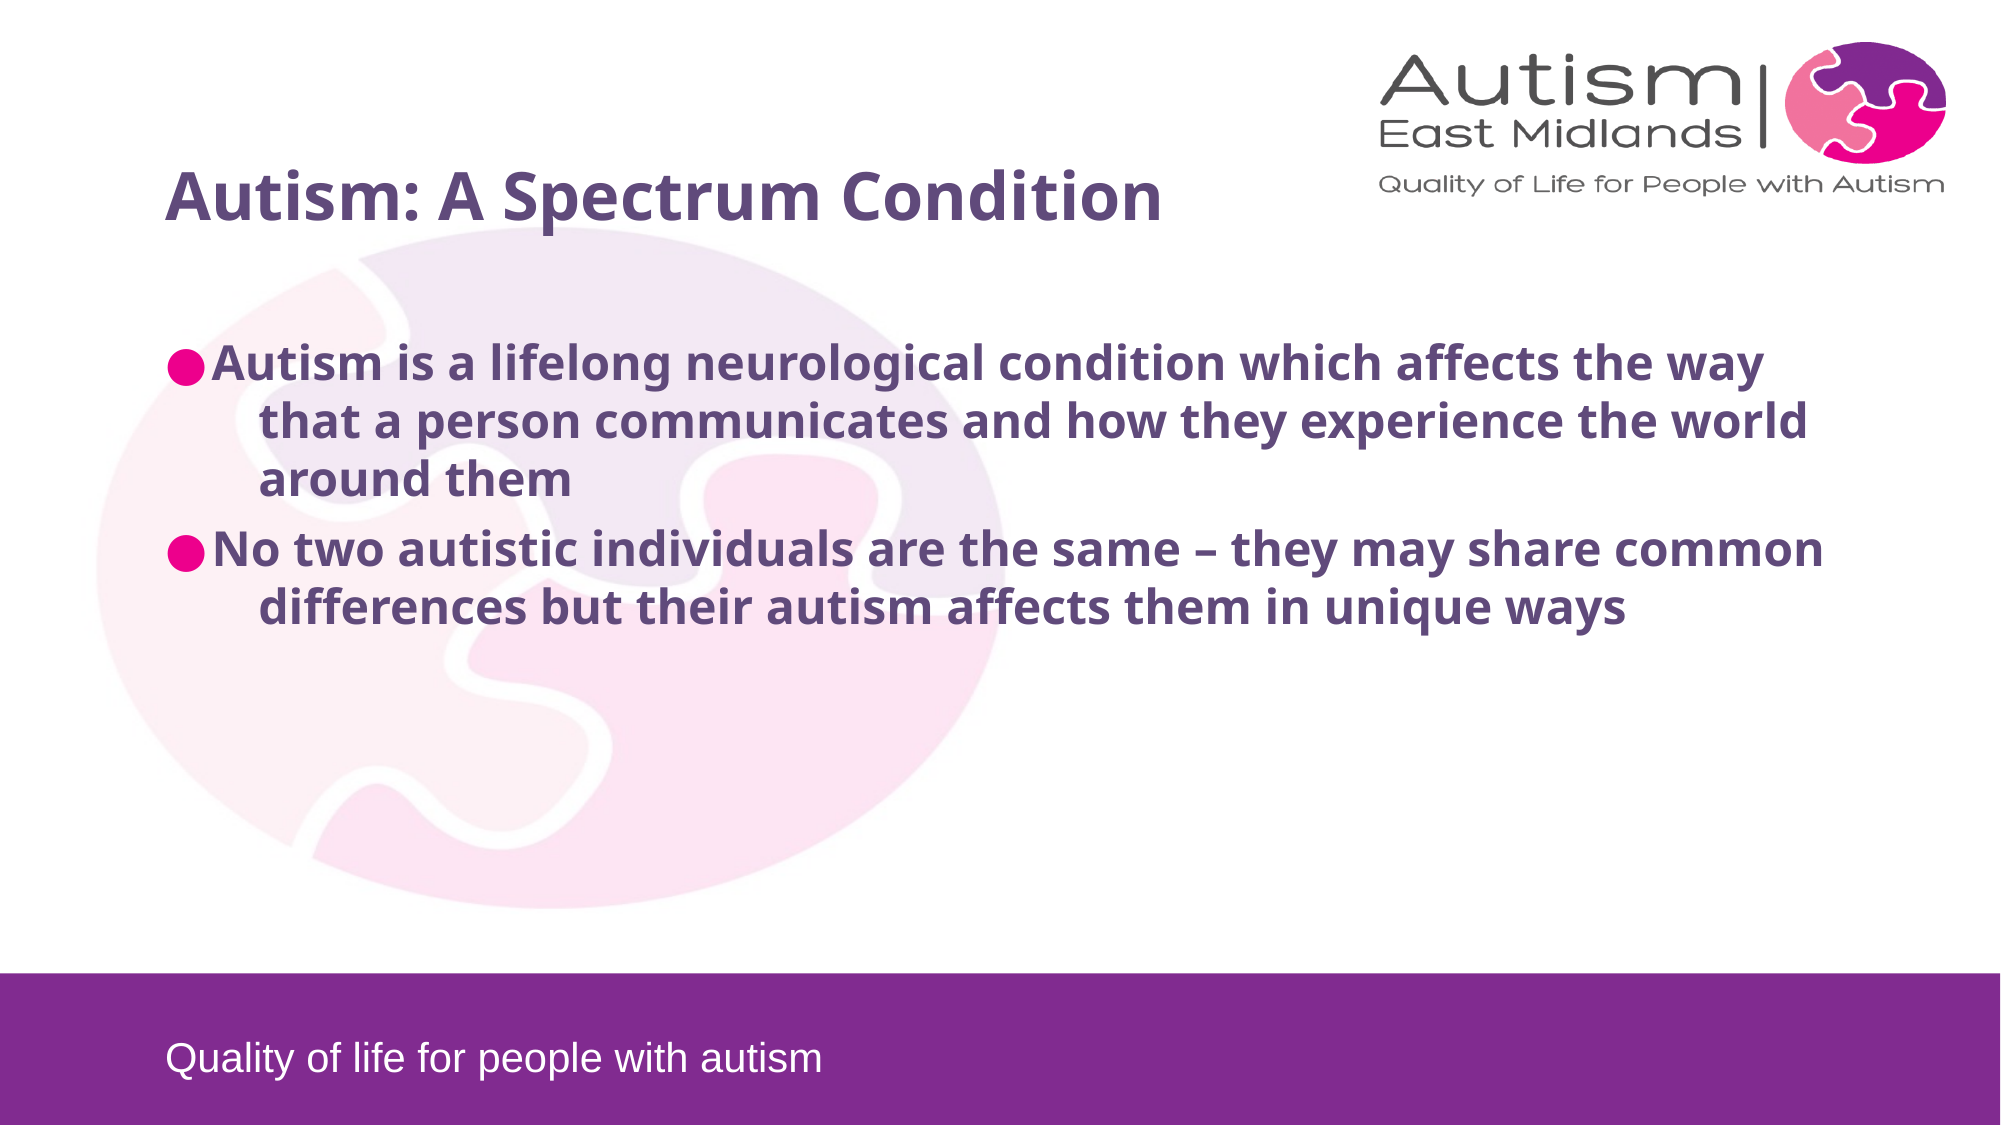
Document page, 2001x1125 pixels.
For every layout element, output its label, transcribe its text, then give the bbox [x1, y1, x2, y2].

title Autism: A Spectrum Condition [362, 137, 1638, 327]
list Autism is a lifelong neurological condition which affects the way that a person communicates and how they experience the world around them No two autistic individuals are the same – they may share common differences but their autism affects them in unique ways [362, 361, 1638, 1035]
